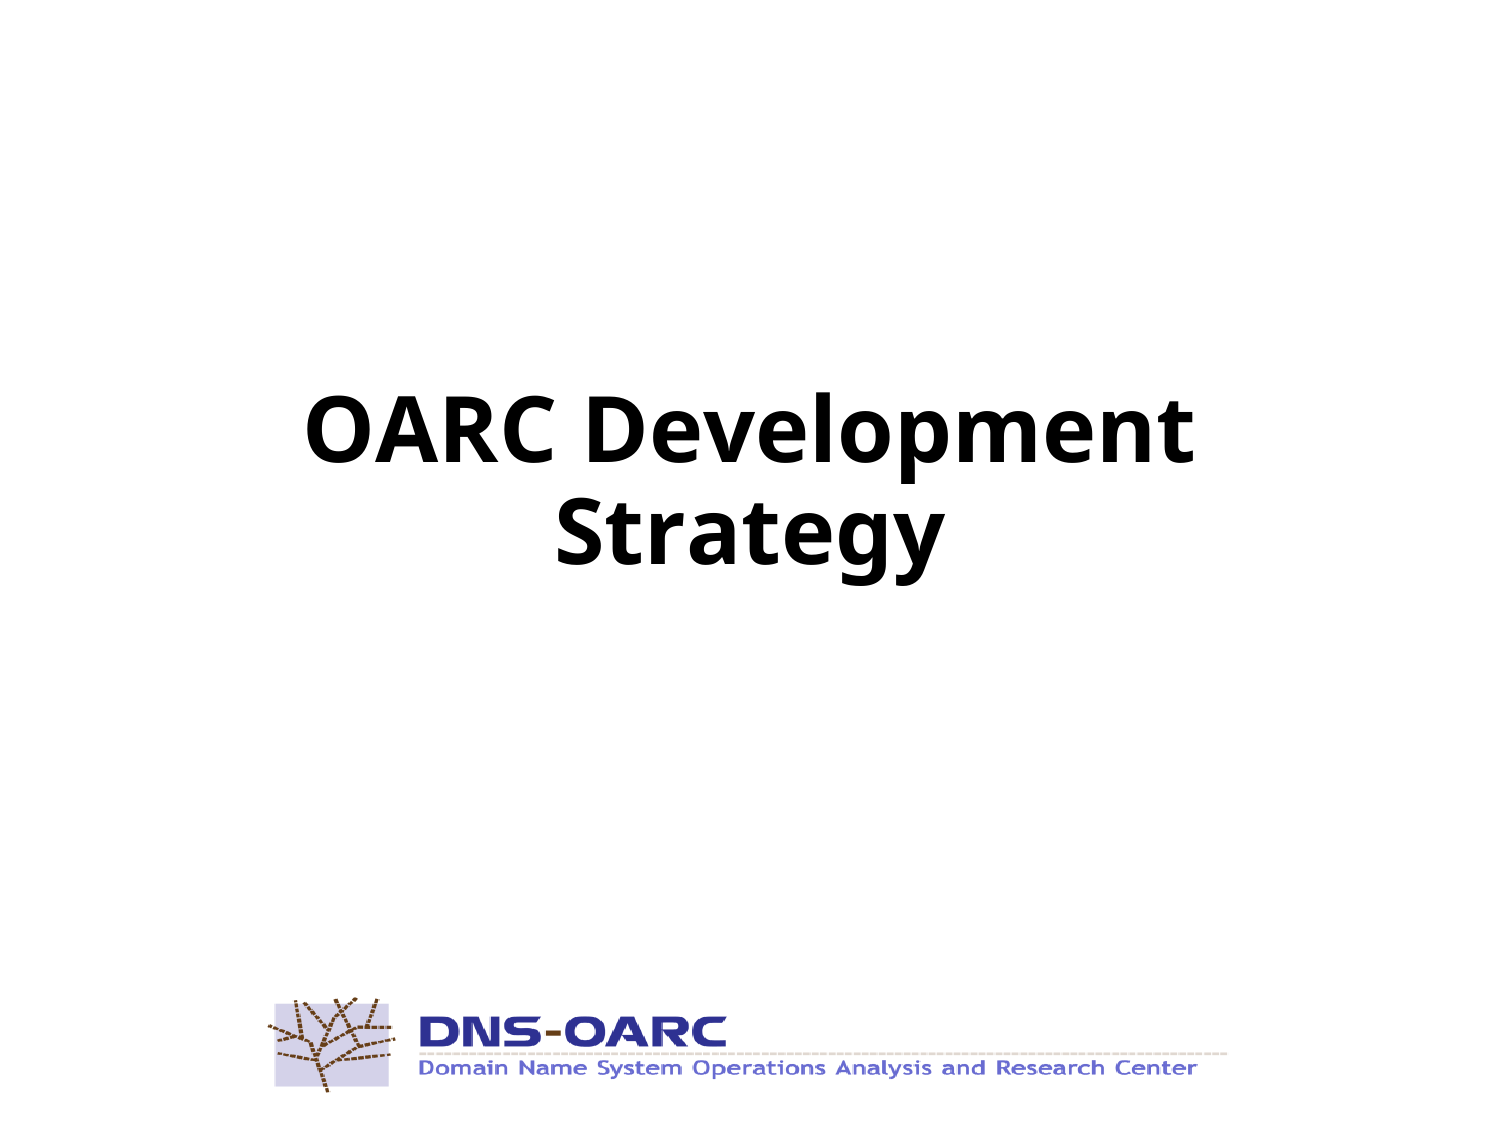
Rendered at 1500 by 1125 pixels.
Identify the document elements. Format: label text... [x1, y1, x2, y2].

text_box OARC Development Strategy [75, 44, 1426, 916]
picture [214, 991, 1259, 1099]
